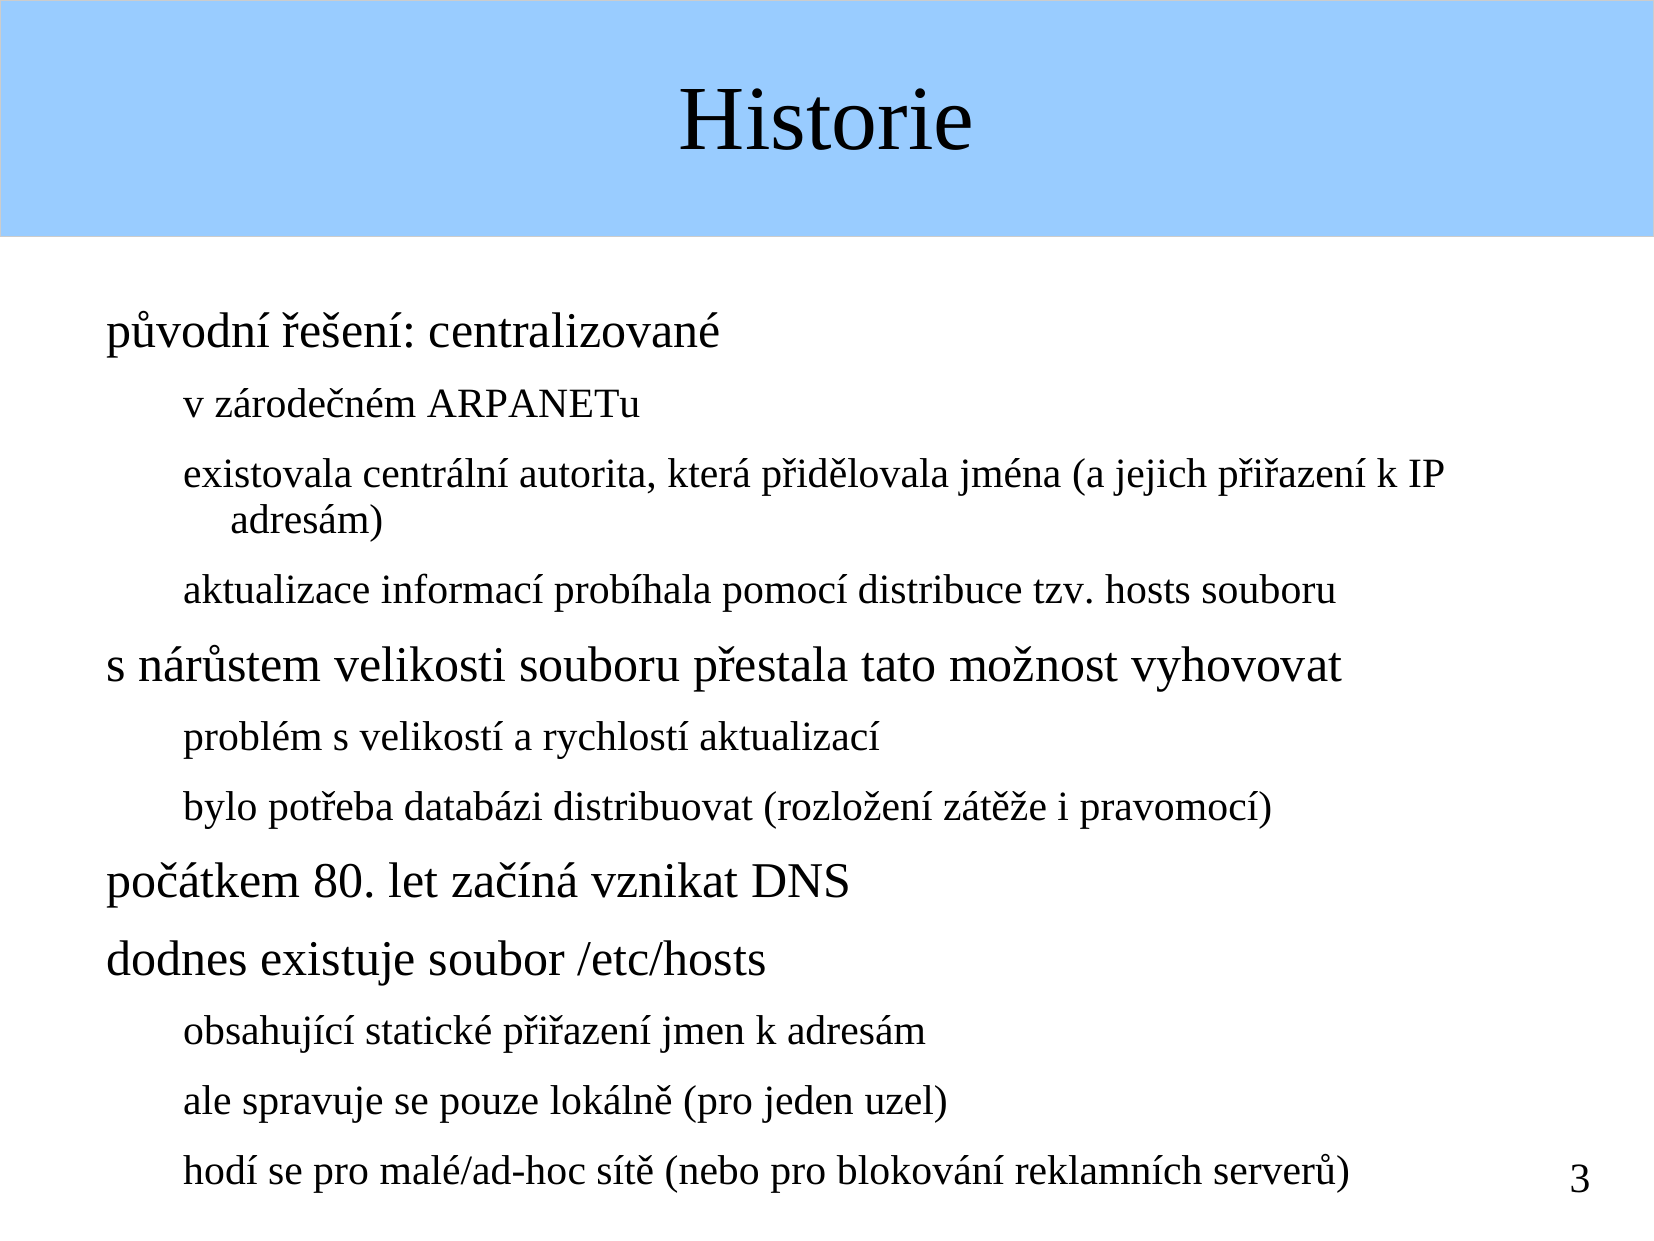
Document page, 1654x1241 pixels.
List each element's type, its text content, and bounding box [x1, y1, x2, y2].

list původní řešení: centralizované v zárodečném ARPANETu existovala centrální autorita, která přidělovala jména (a jejich přiřazení k IP adresám) aktualizace informací probíhala pomocí distribuce tzv. hosts souboru s nárůstem velikosti souboru přestala tato možnost vyhovovat problém s velikostí a rychlostí aktualizací bylo potřeba databázi distribuovat (rozložení zátěže i pravomocí) počátkem 80. let začíná vznikat DNS dodnes existuje soubor /etc/hosts obsahující statické přiřazení jmen k adresám ale spravuje se pouze lokálně (pro jeden uzel) hodí se pro malé/ad-hoc sítě (nebo pro blokování reklamních serverů) [88, 303, 1565, 1194]
title Historie [0, 0, 1654, 237]
